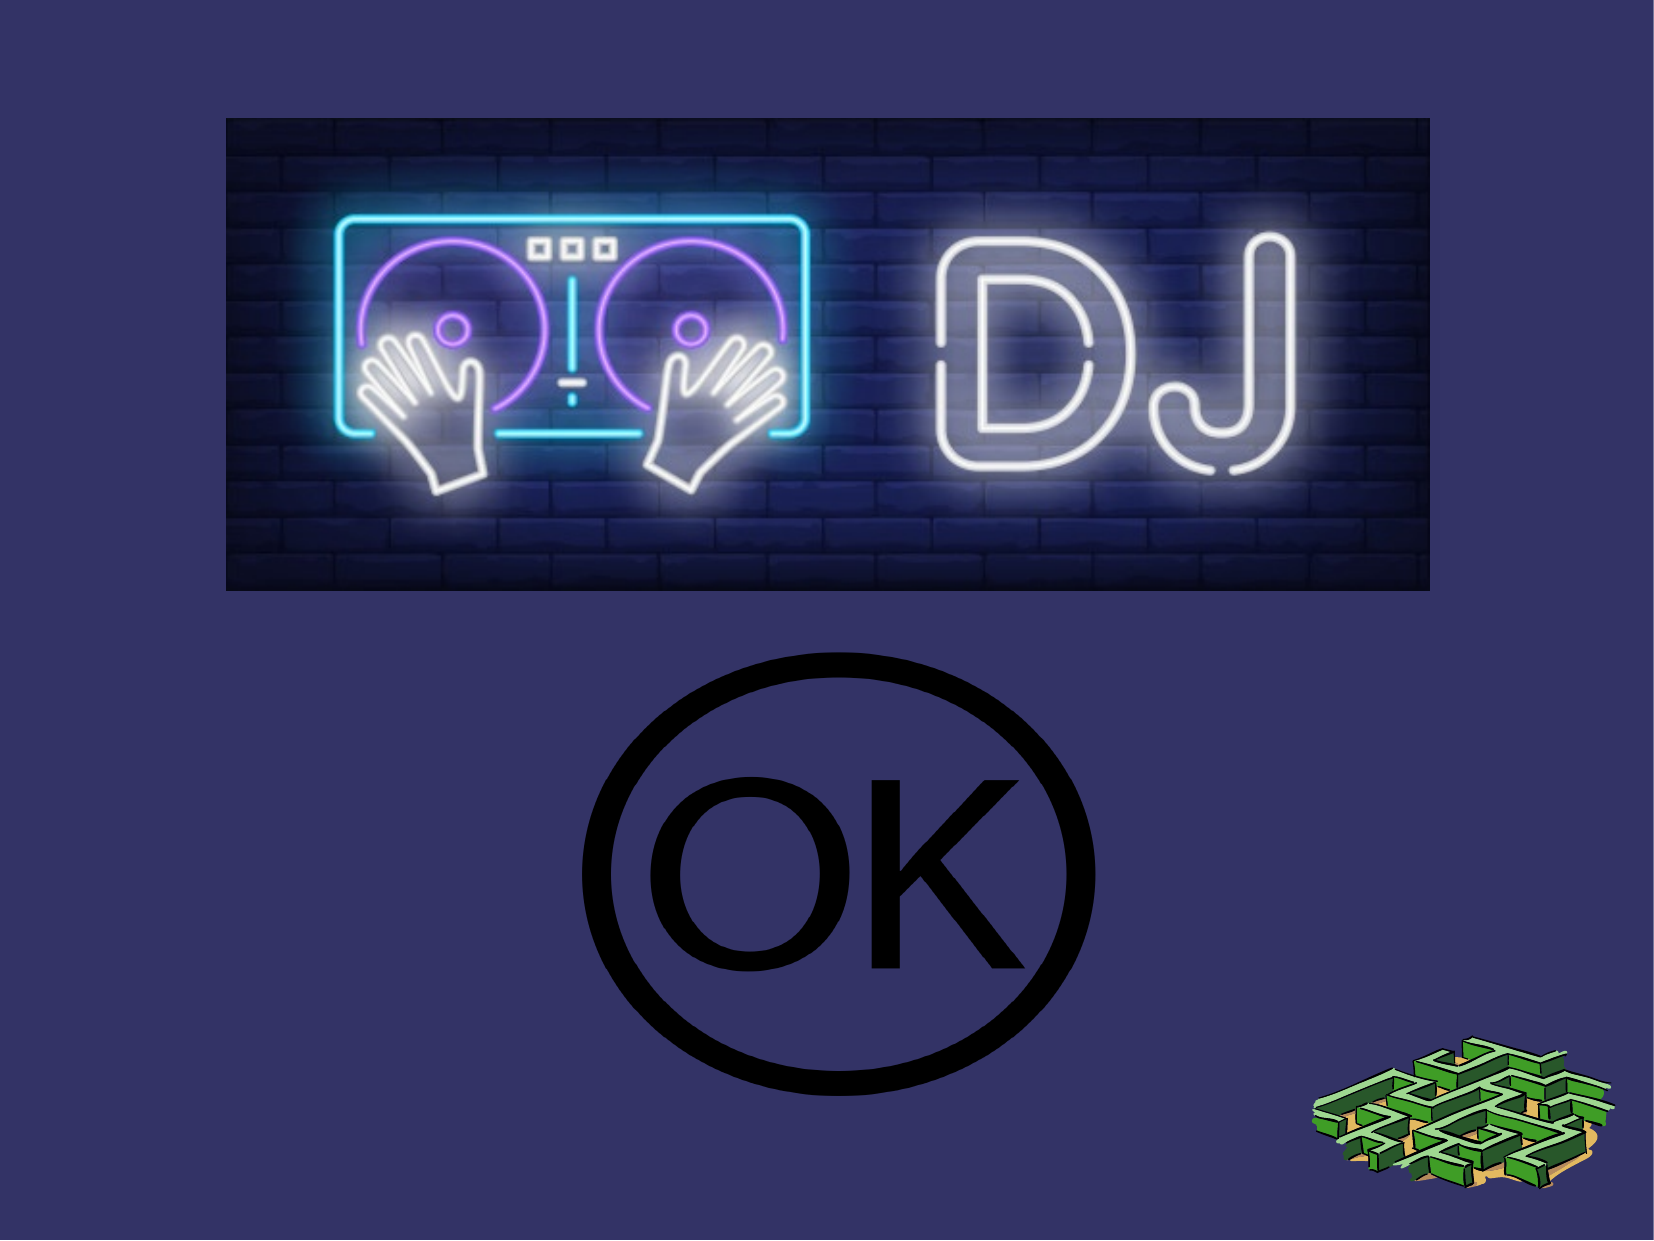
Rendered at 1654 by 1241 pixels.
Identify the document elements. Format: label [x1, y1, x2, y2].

picture [578, 649, 1099, 1099]
picture [226, 118, 1430, 591]
